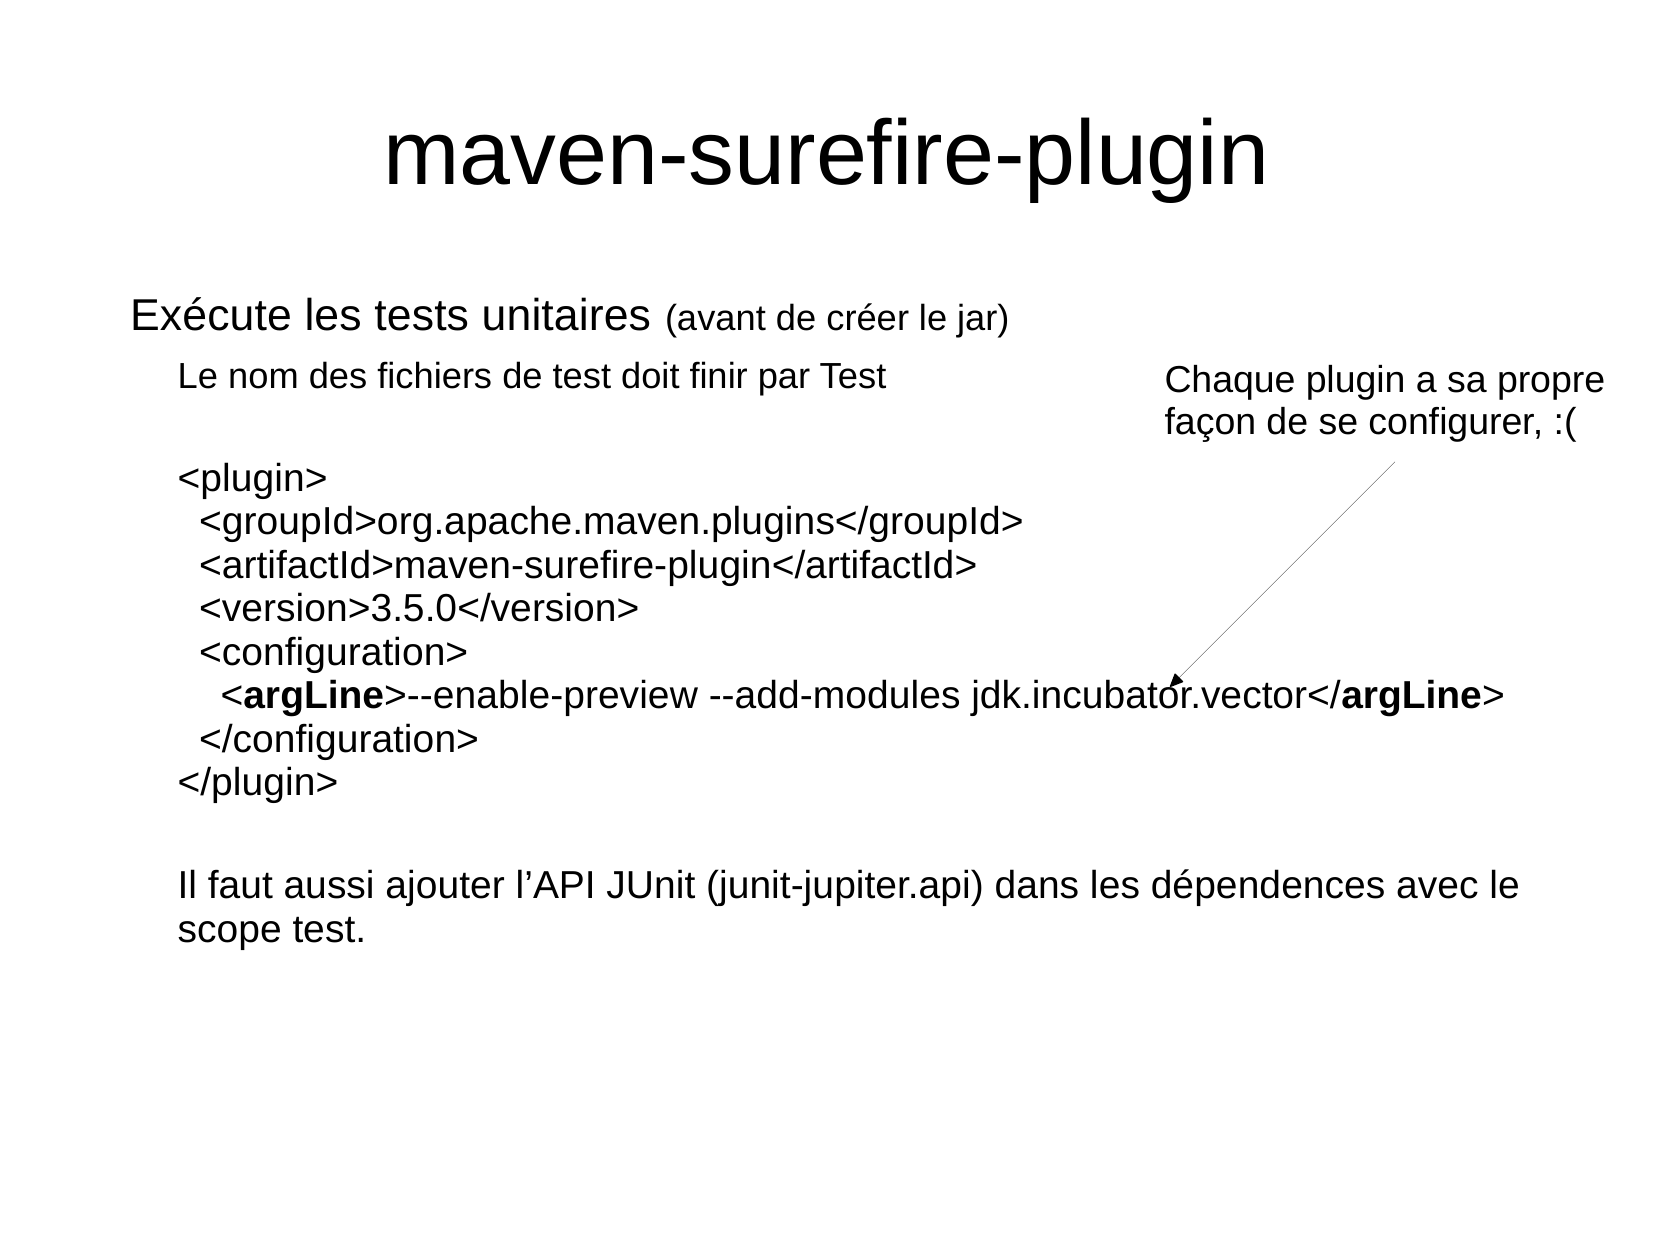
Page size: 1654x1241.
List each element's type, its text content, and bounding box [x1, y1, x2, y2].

text_box Chaque plugin a sa propre façon de se configurer, :( [1149, 351, 1622, 451]
title maven-surefire-plugin [82, 49, 1571, 257]
list Exécute les tests unitaires (avant de créer le jar) Le nom des fichiers de test doit finir par Test <plugin> <groupId>org.apache.maven.plugins</groupId> <artifactId>maven-surefire-plugin</artifactId> <version>3.5.0</version> <configuration> <argLine>--enable-preview --add-modules jdk.incubator.vector</argLine> </configuration> </plugin> Il faut aussi ajouter l’API JUnit (junit-jupiter.api) dans les dépendences avec le scope test. [82, 290, 1571, 1010]
